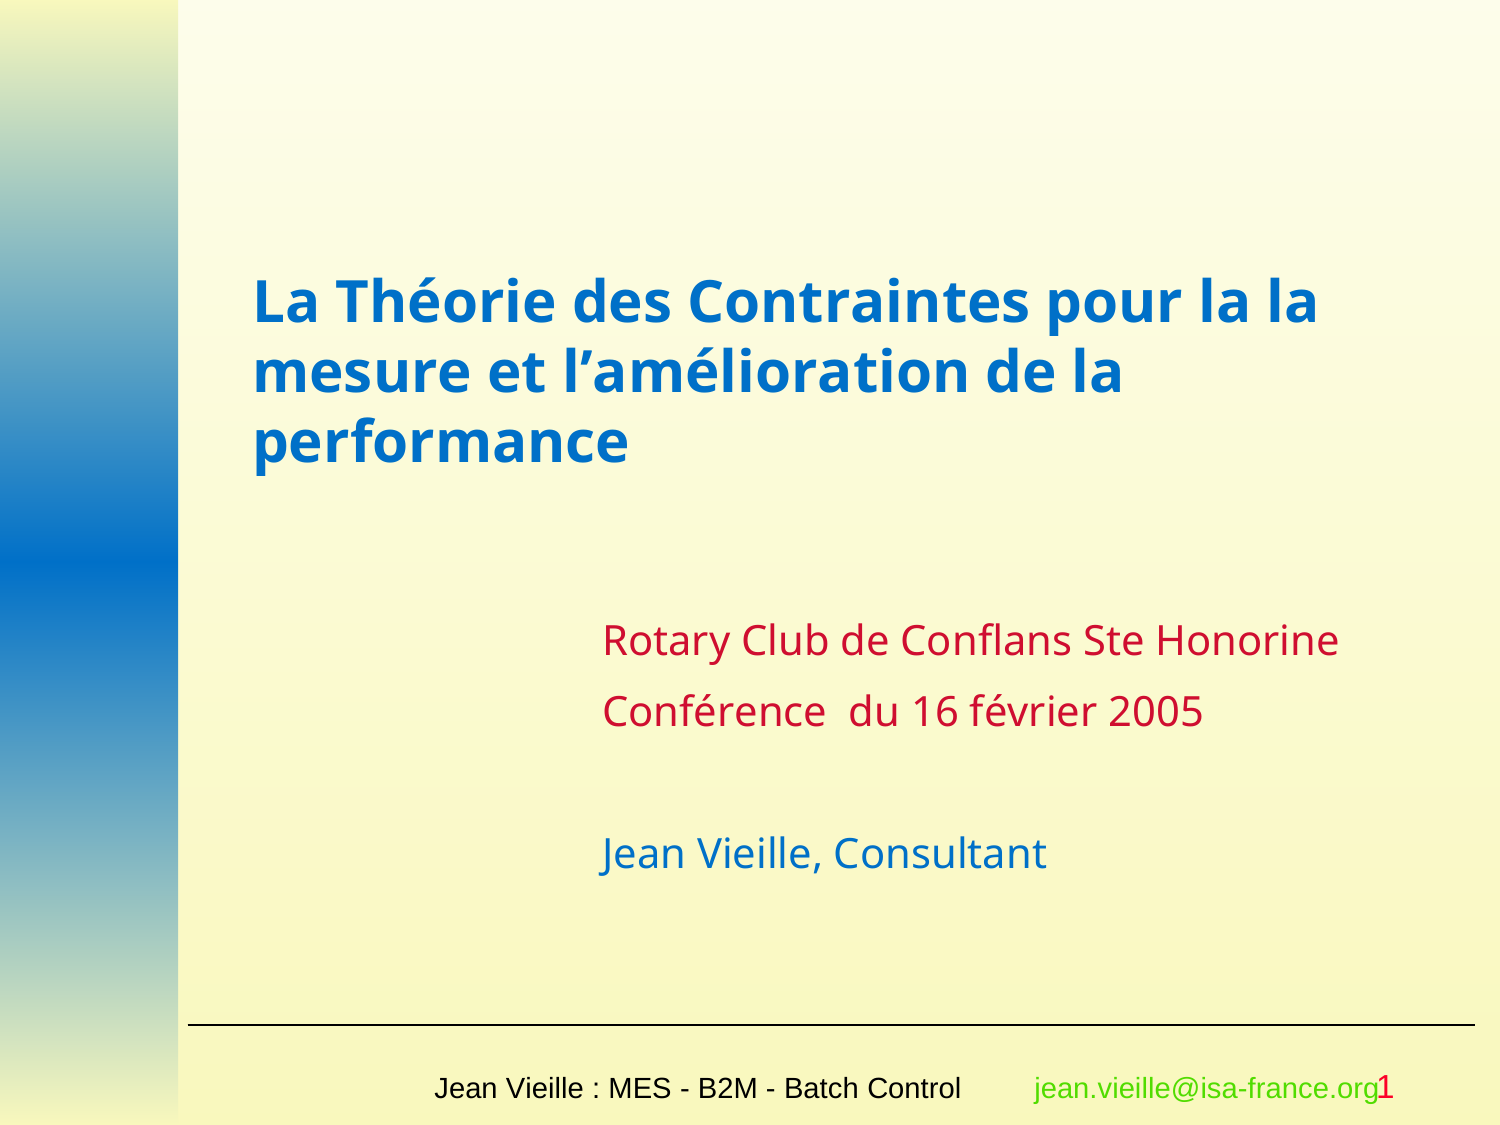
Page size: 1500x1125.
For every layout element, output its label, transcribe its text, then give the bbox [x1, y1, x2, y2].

text_box Rotary Club de Conflans Ste Honorine Conférence du 16 février 2005 Jean Vieille, Consultant [587, 612, 1370, 950]
text_box La Théorie des Contraintes pour la la mesure et l’amélioration de la performance [237, 274, 1438, 463]
